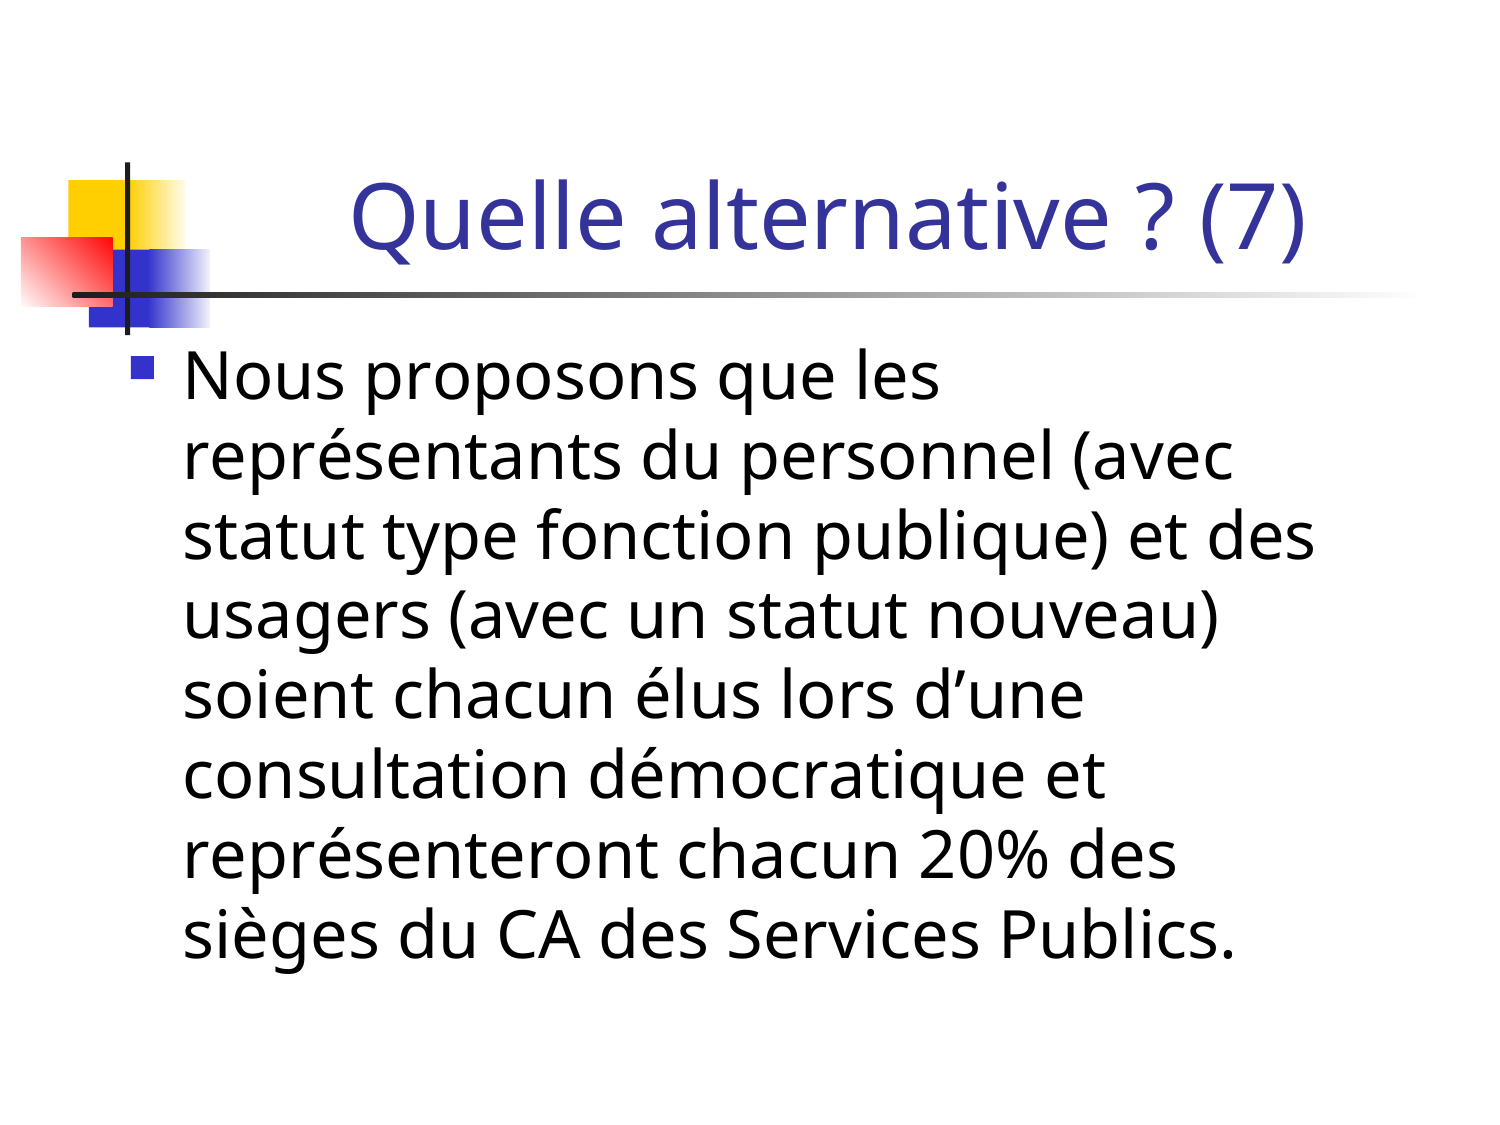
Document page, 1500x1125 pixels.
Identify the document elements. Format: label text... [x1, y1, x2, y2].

text_box Quelle alternative ? (7) [188, 35, 1468, 276]
text_box Nous proposons que les représentants du personnel (avec statut type fonction publique) et des usagers (avec un statut nouveau) soient chacun élus lors d’une consultation démocratique et représenteront chacun 20% des sièges du CA des Services Publics. [112, 324, 1388, 1001]
